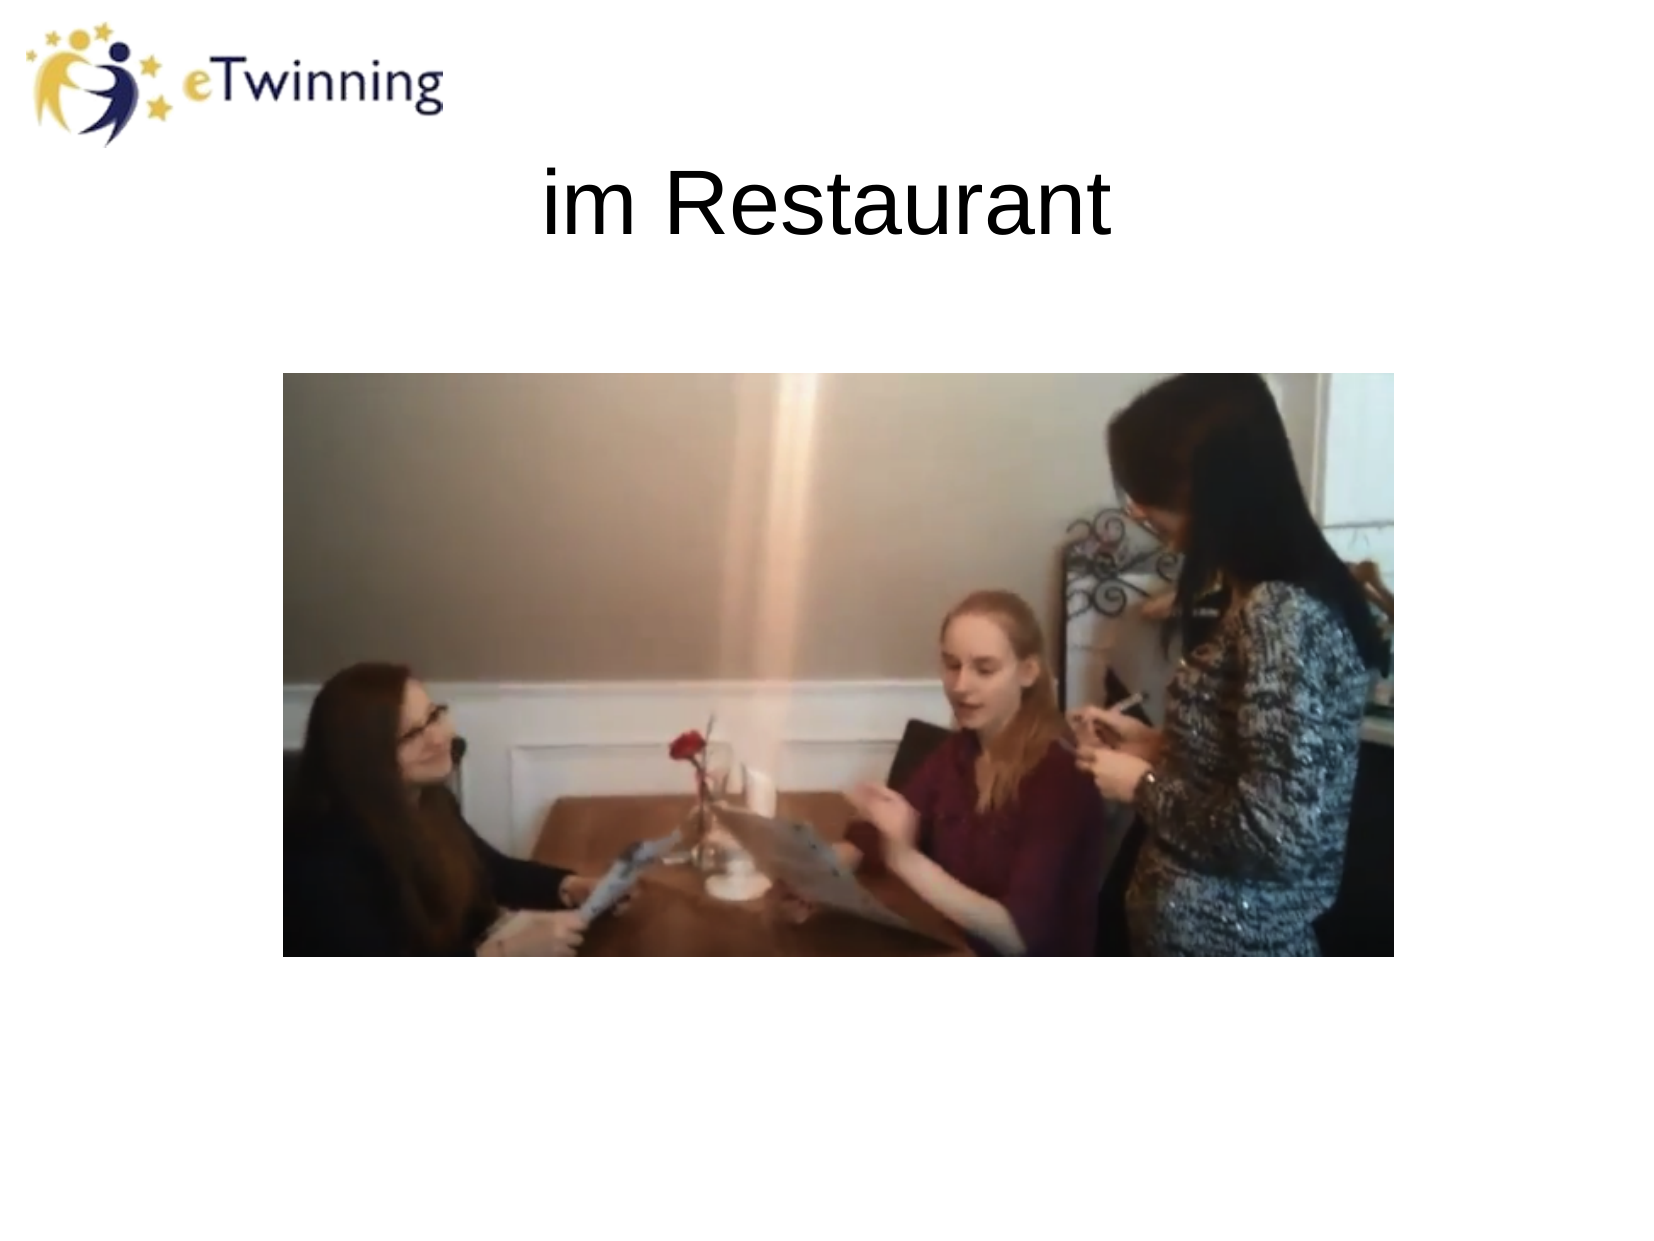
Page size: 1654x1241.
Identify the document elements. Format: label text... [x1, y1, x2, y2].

picture [26, 20, 443, 148]
title im Restaurant [82, 147, 1571, 259]
picture [283, 373, 1394, 957]
